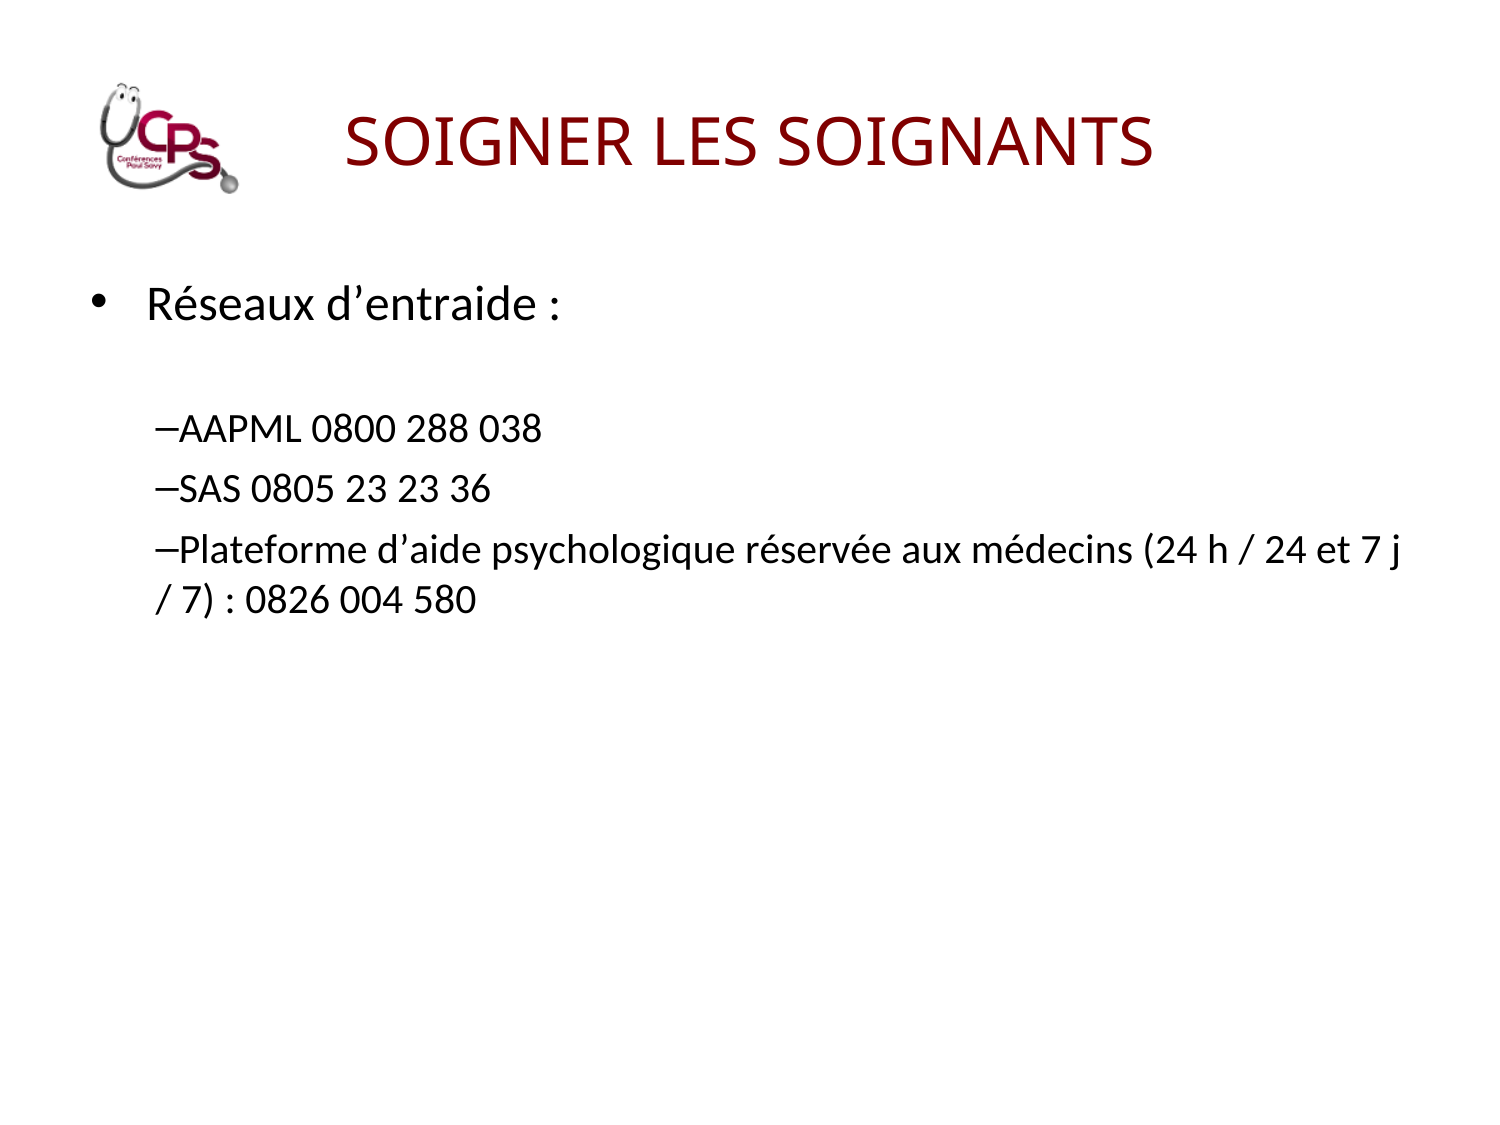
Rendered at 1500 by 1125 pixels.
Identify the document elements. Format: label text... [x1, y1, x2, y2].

picture [75, 44, 263, 209]
title SOIGNER LES SOIGNANTS [75, 45, 1426, 233]
list Réseaux d’entraide : AAPML 0800 288 038 SAS 0805 23 23 36 Plateforme d’aide psychologique réservée aux médecins (24 h / 24 et 7 j / 7) : 0826 004 580 [75, 262, 1426, 1005]
